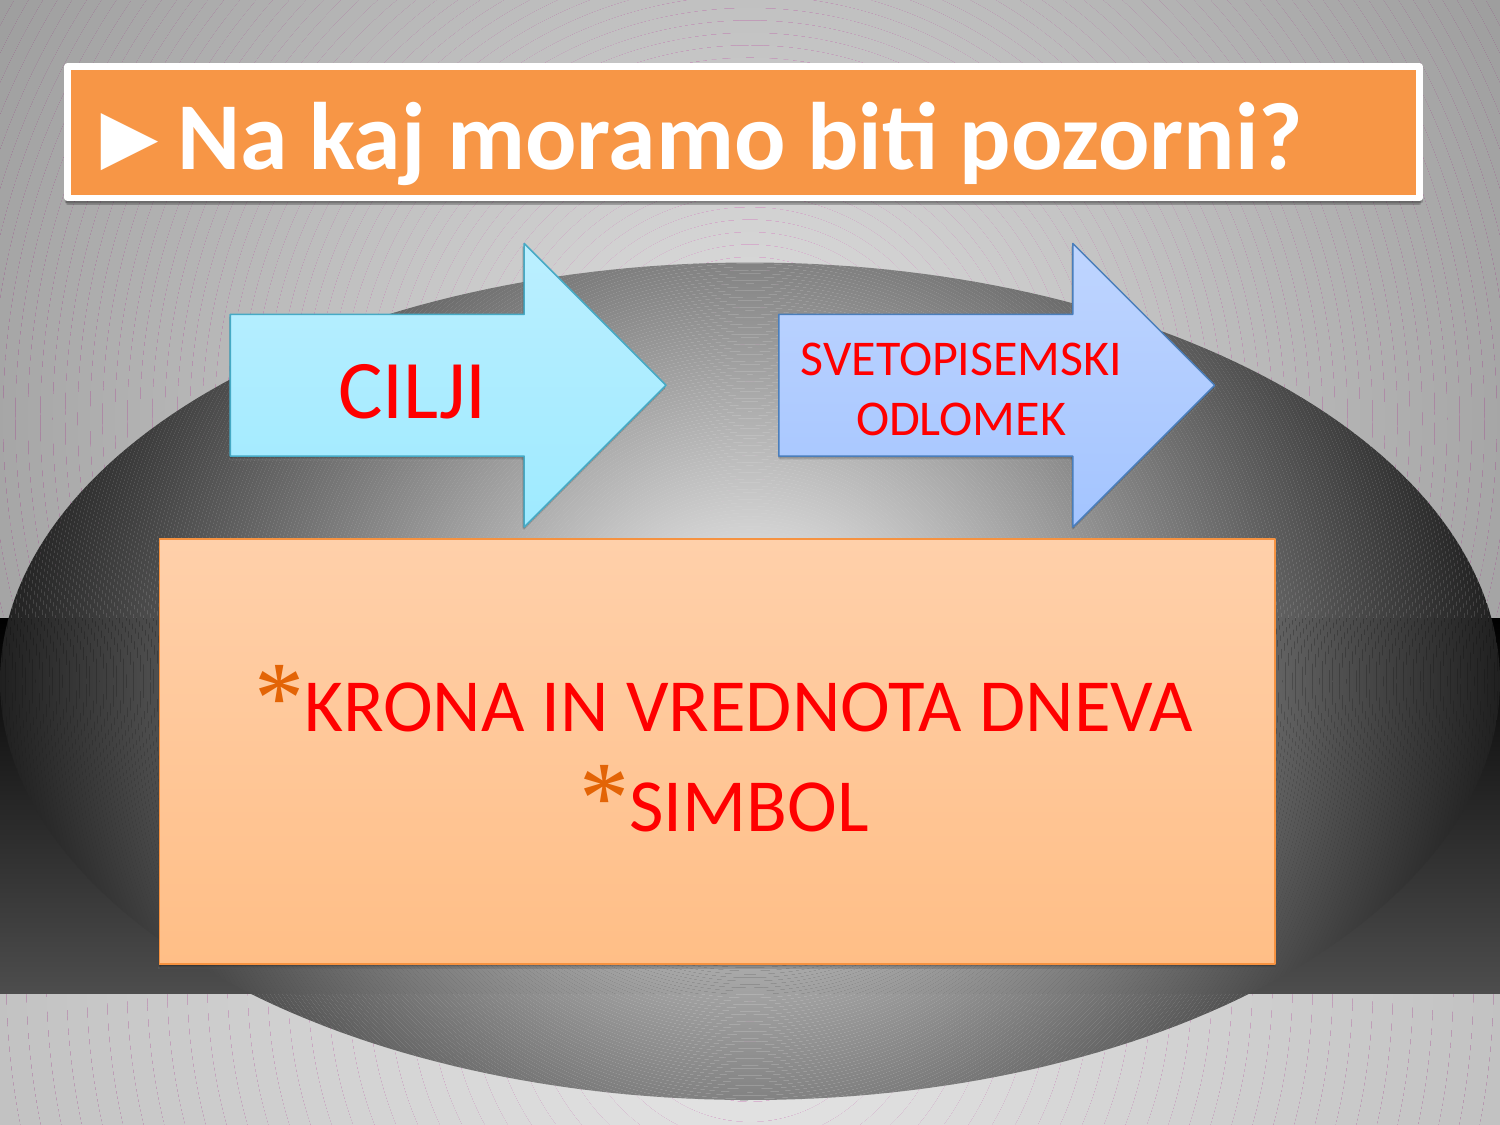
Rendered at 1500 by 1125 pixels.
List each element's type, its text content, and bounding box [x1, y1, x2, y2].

text_box SVETOPISEMSKI ODLOMEK [778, 243, 1215, 528]
list KRONA IN VREDNOTA DNEVA SIMBOL [159, 538, 1275, 965]
text_box CILJI [230, 243, 667, 528]
title ►Na kaj moramo biti pozorni? [67, 66, 1420, 199]
